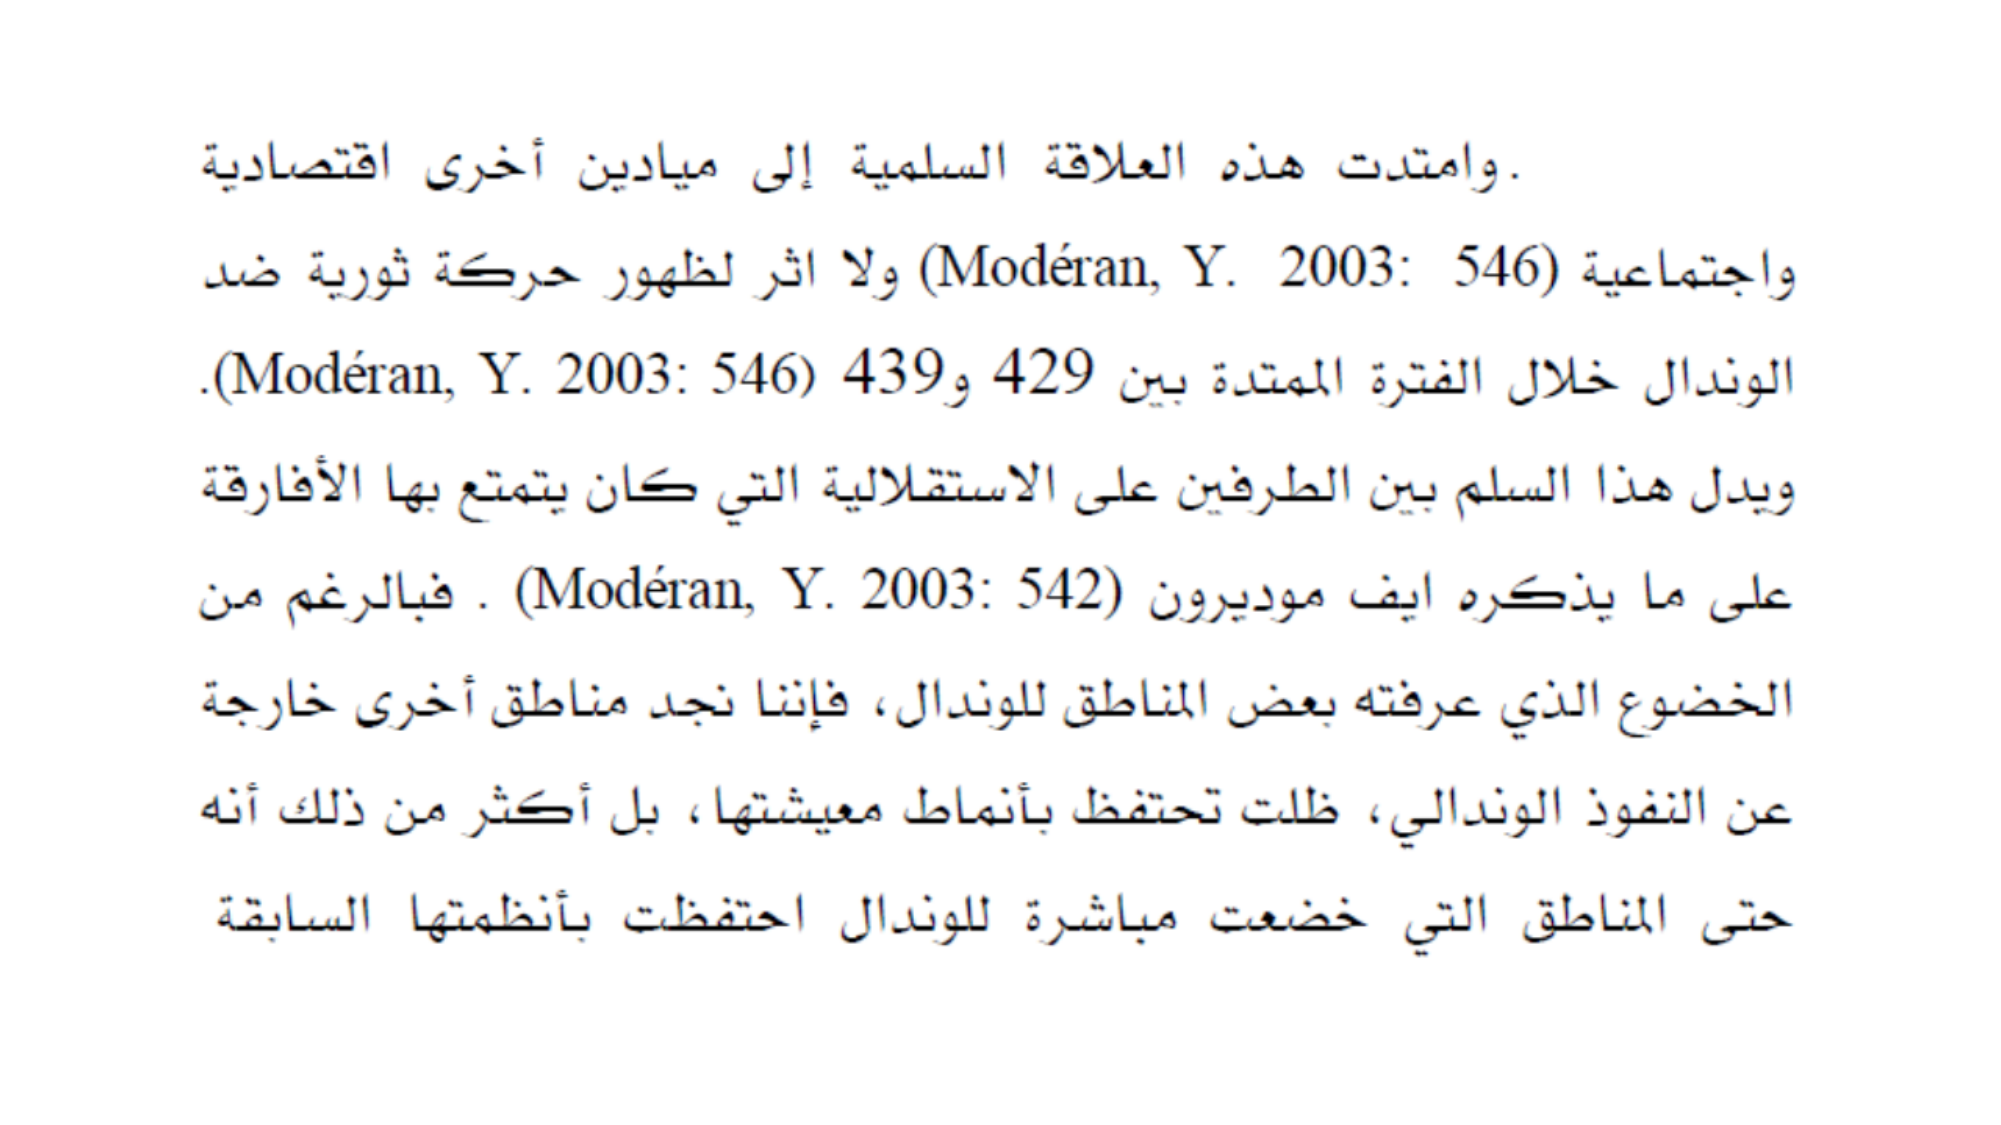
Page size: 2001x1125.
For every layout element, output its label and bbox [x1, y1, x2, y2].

picture [179, 117, 1821, 1008]
